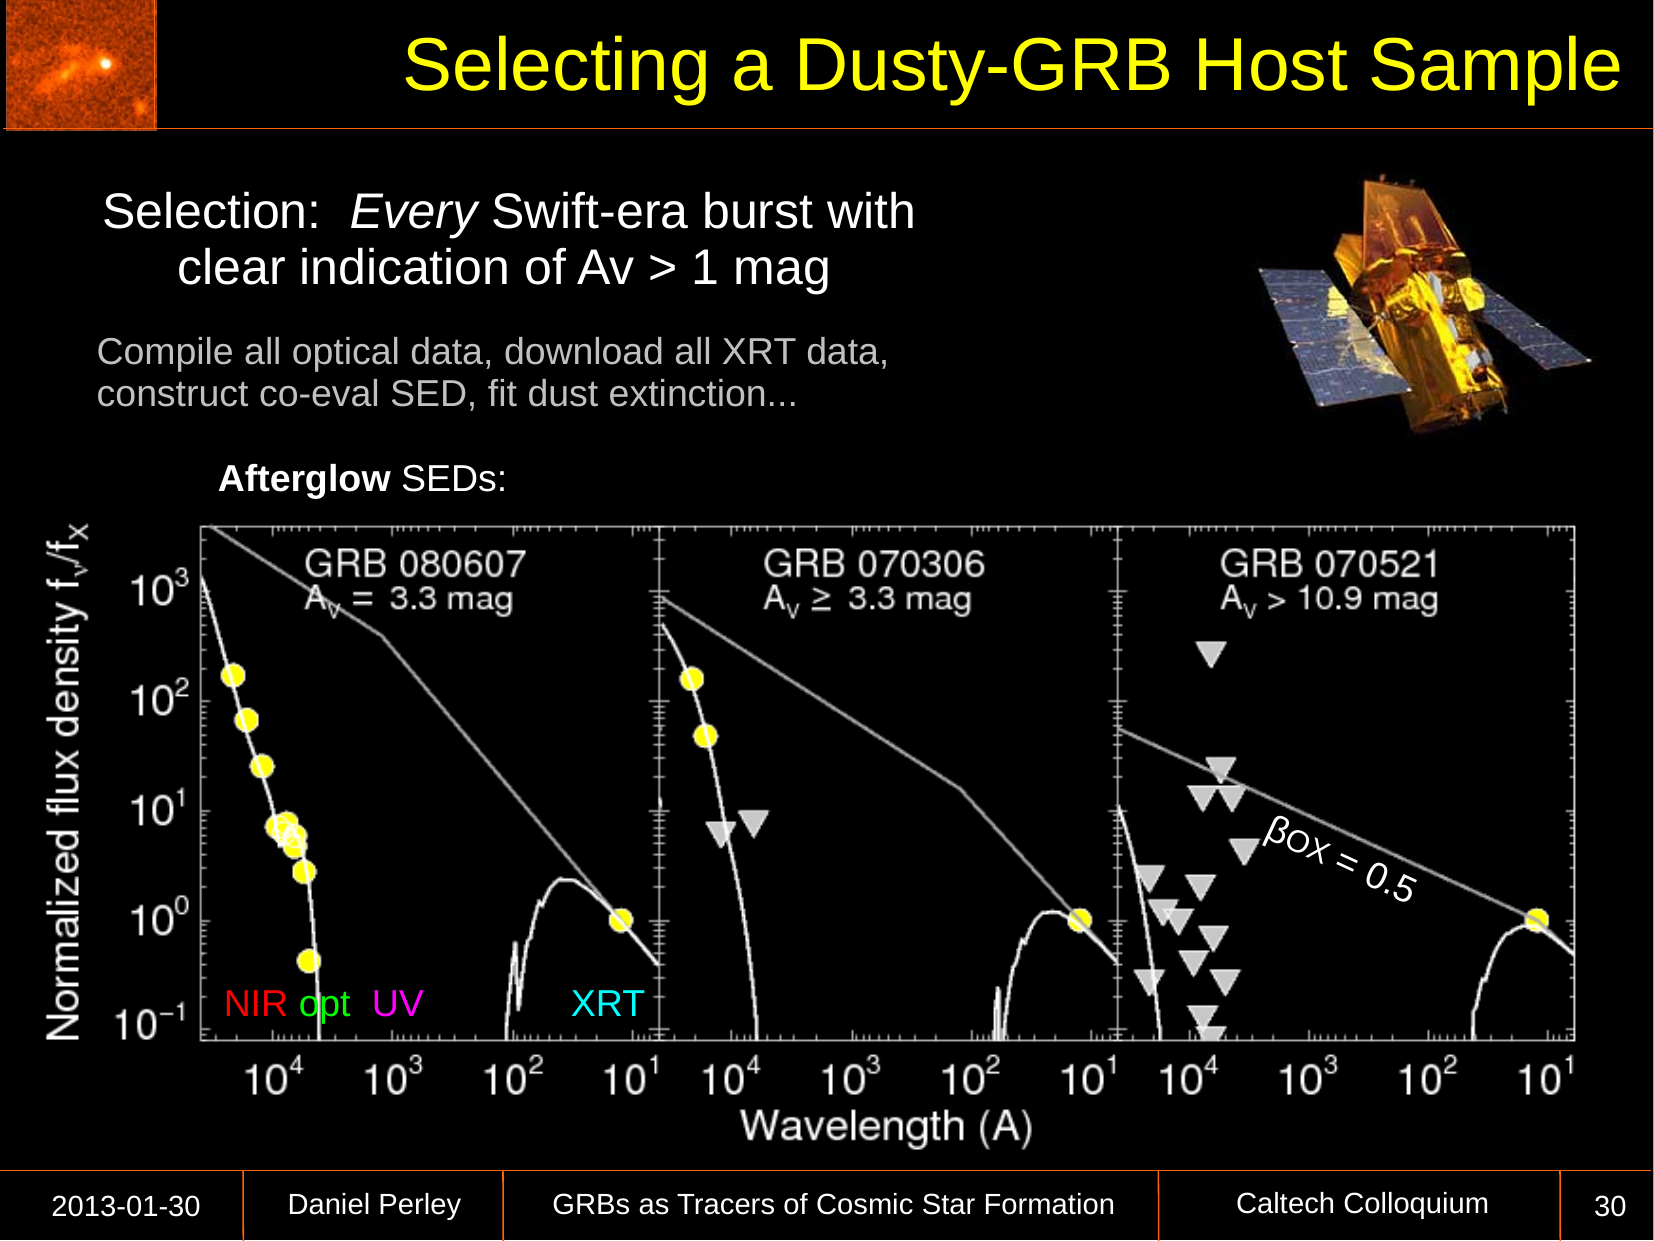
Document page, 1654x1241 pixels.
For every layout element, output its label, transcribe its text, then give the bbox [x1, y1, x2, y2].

text_box Selection: Every Swift-era burst with clear indication of Av > 1 mag [87, 175, 1020, 303]
text_box Compile all optical data, download all XRT data, construct co-eval SED, fit dust extinction... [78, 319, 1092, 425]
picture [1237, 149, 1613, 488]
text_box Afterglow SEDs: [203, 450, 591, 507]
text_box NIR opt UV XRT [209, 975, 676, 1032]
picture [7, 0, 154, 128]
picture [24, 511, 1589, 1167]
text_box βOX = 0.5 [1243, 793, 1485, 946]
title Selecting a Dusty-GRB Host Sample [337, 21, 1624, 108]
